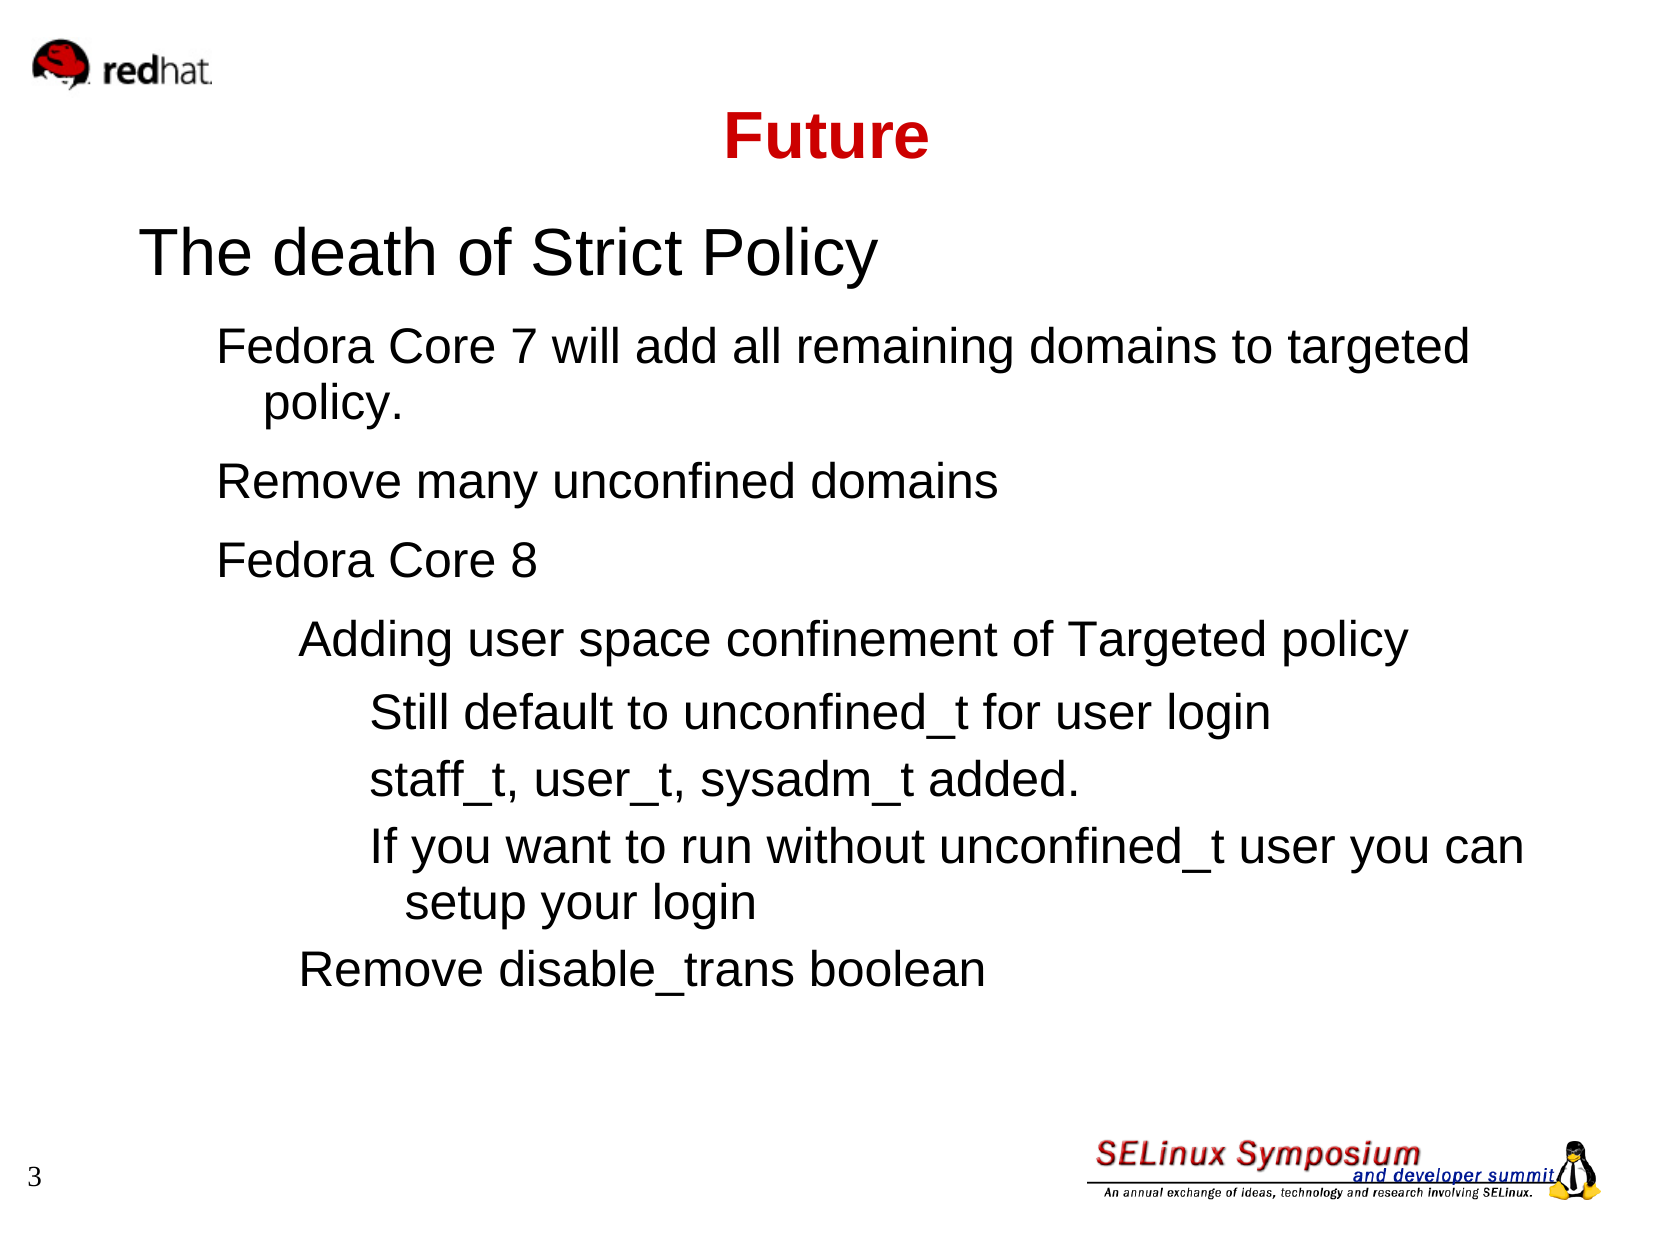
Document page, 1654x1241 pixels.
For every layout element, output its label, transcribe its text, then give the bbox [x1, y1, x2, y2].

picture [31, 37, 212, 98]
picture [1534, 1135, 1613, 1200]
title Future [121, 55, 1534, 214]
list The death of Strict Policy Fedora Core 7 will add all remaining domains to targeted policy. Remove many unconfined domains Fedora Core 8 Adding user space confinement of Targeted policy Still default to unconfined_t for user login staff_t, user_t, sysadm_t added. If you want to run without unconfined_t user you can setup your login Remove disable_trans boolean [121, 214, 1534, 1207]
